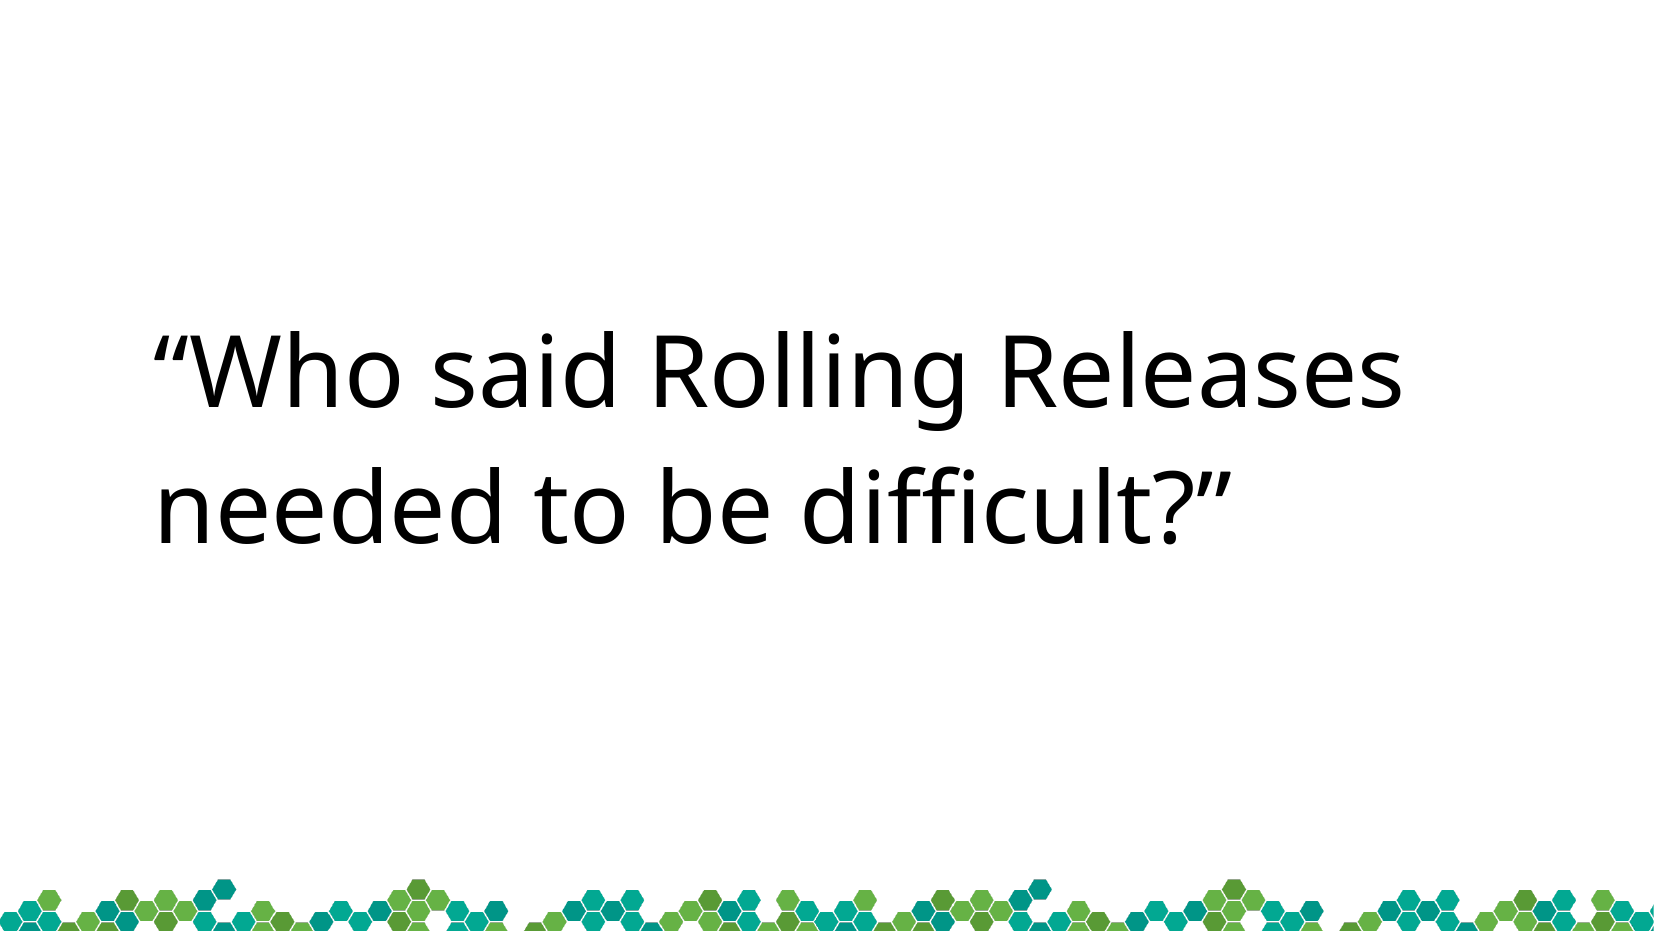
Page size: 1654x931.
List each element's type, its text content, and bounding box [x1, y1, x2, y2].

picture [0, 871, 1654, 931]
list “Who said Rolling Releases needed to be difficult?” [82, 300, 1571, 758]
